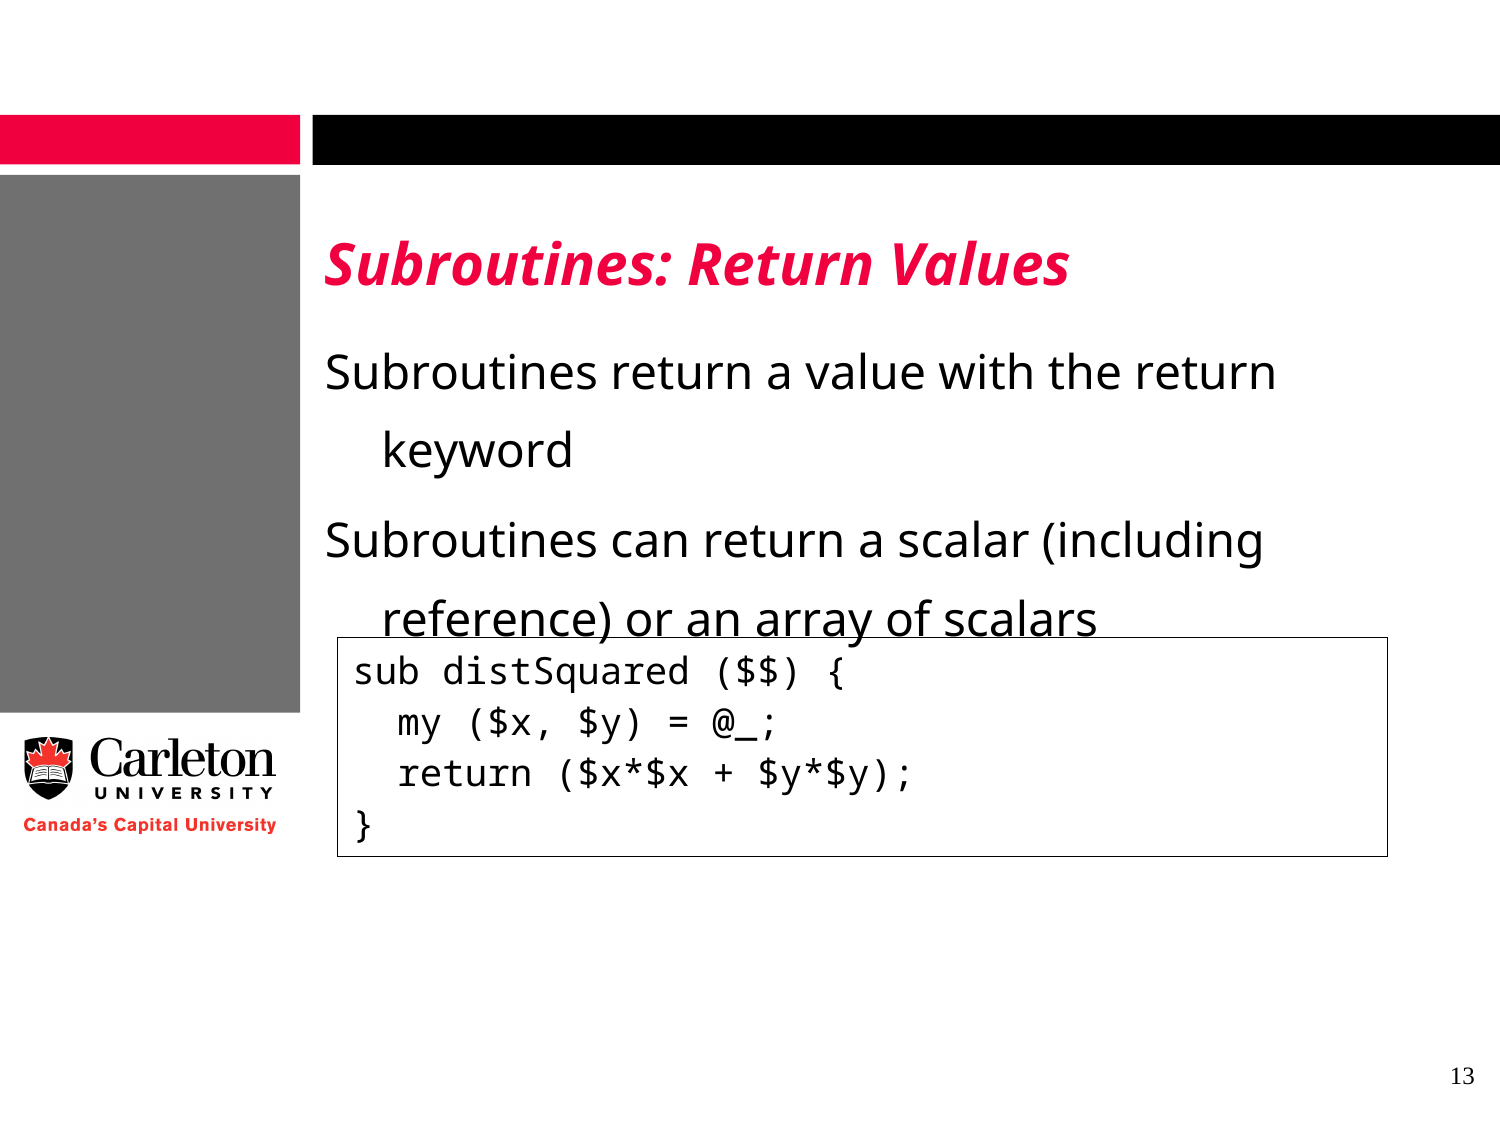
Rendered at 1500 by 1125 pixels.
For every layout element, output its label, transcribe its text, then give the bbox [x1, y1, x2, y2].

text_box sub distSquared ($$) { my ($x, $y) = @_; return ($x*$x + $y*$y); } [337, 637, 1388, 834]
picture [24, 737, 276, 834]
list Subroutines return a value with the return keyword Subroutines can return a scalar (including reference) or an array of scalars [324, 324, 1450, 1036]
title Subroutines: Return Values [324, 194, 1450, 324]
